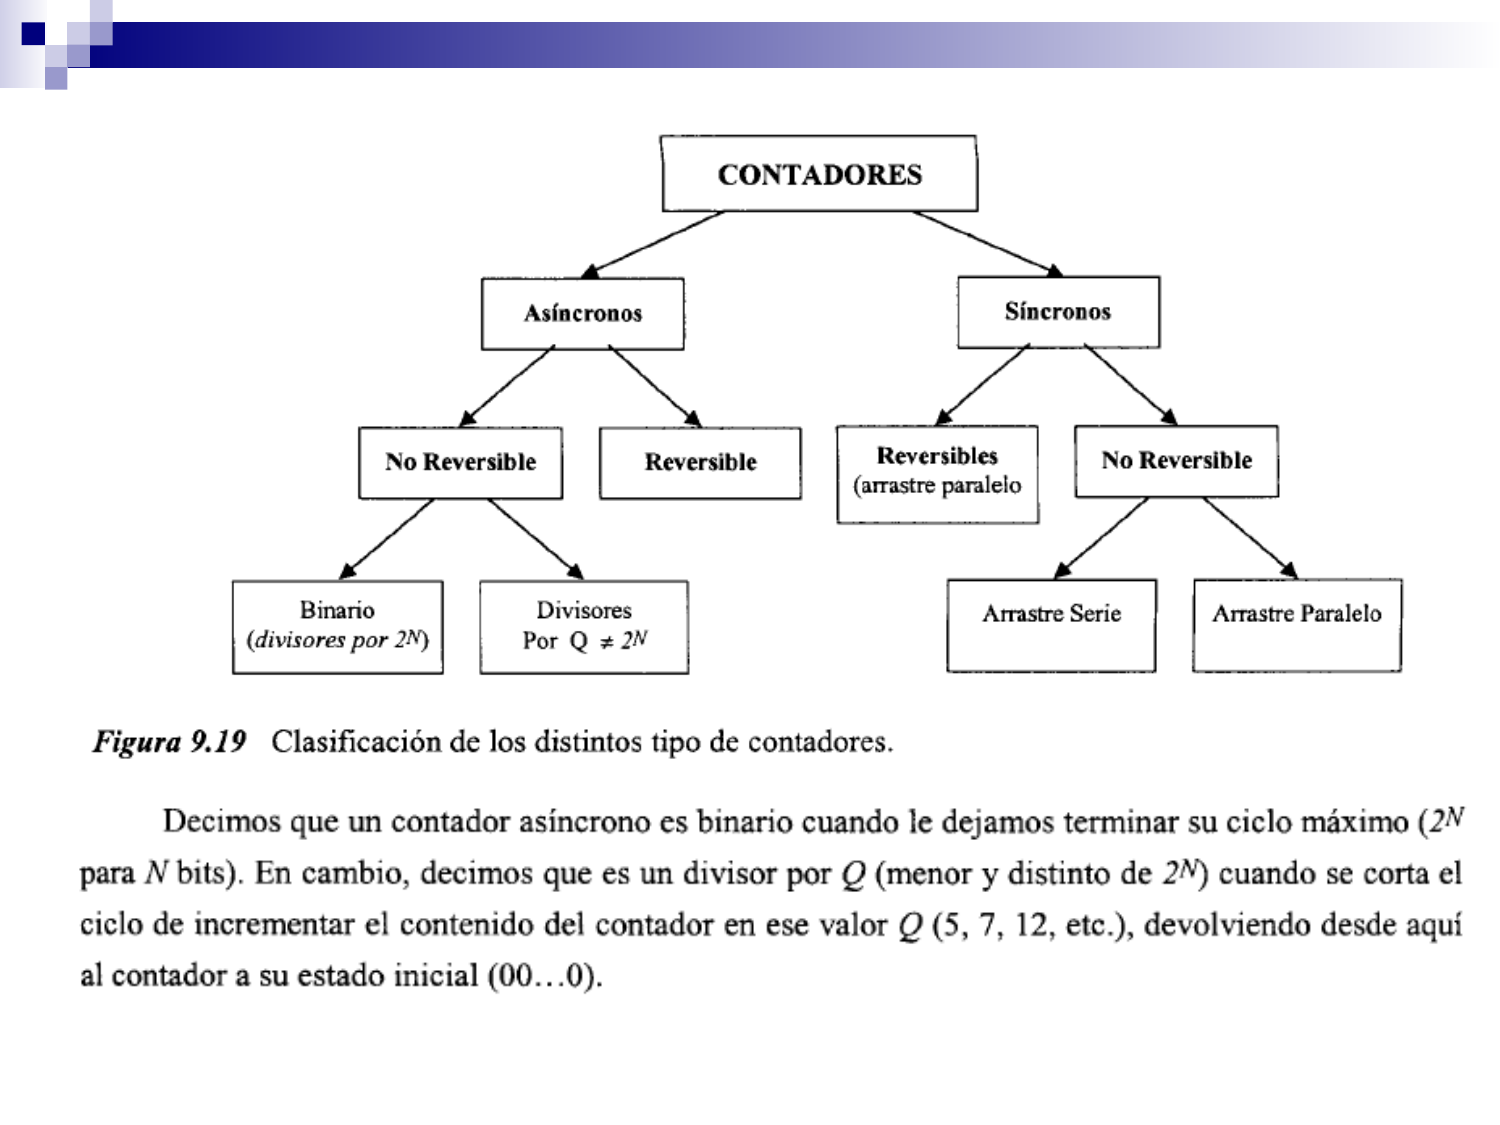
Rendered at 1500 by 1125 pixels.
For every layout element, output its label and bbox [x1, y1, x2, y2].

picture [53, 786, 1478, 996]
picture [53, 90, 1430, 775]
